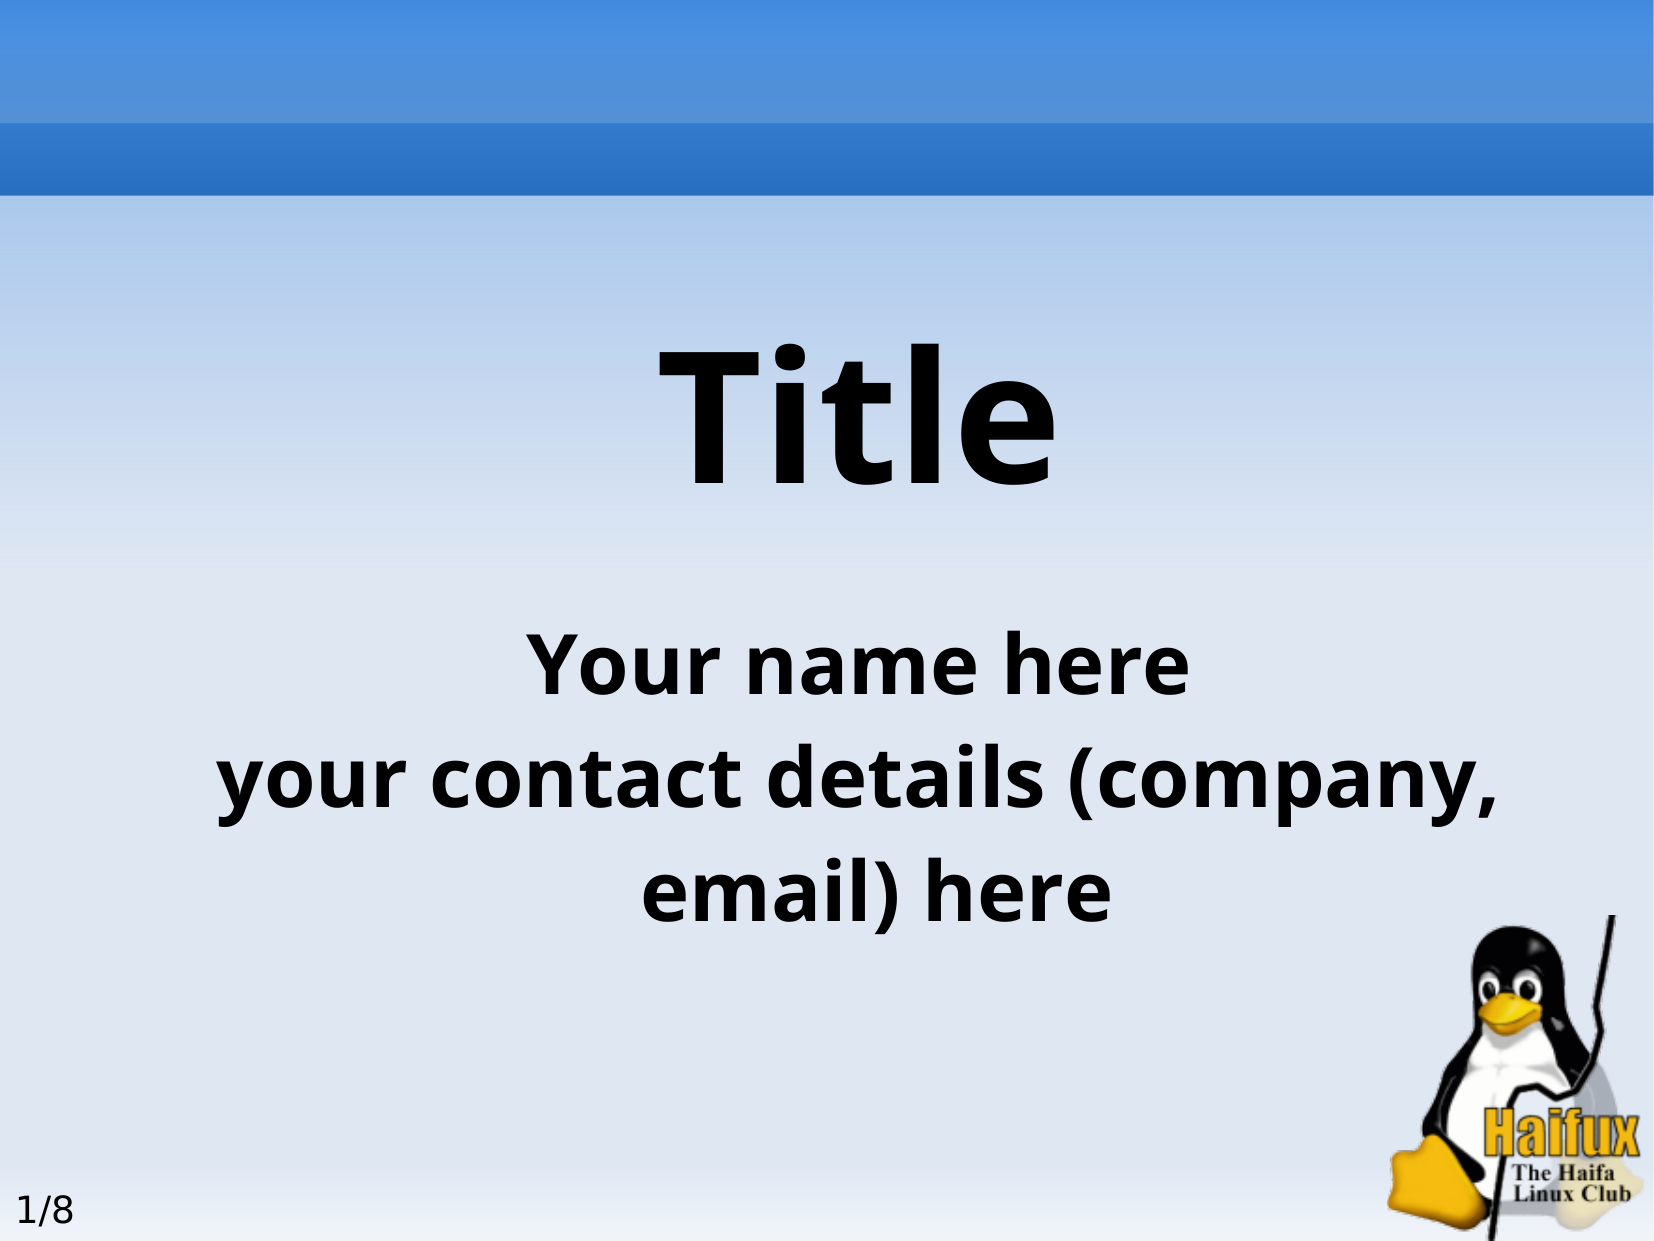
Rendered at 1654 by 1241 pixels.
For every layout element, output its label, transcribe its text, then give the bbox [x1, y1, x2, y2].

text_box Title Your name here your contact details (company, email) here [59, 163, 1625, 1071]
picture [0, 0, 1654, 1241]
